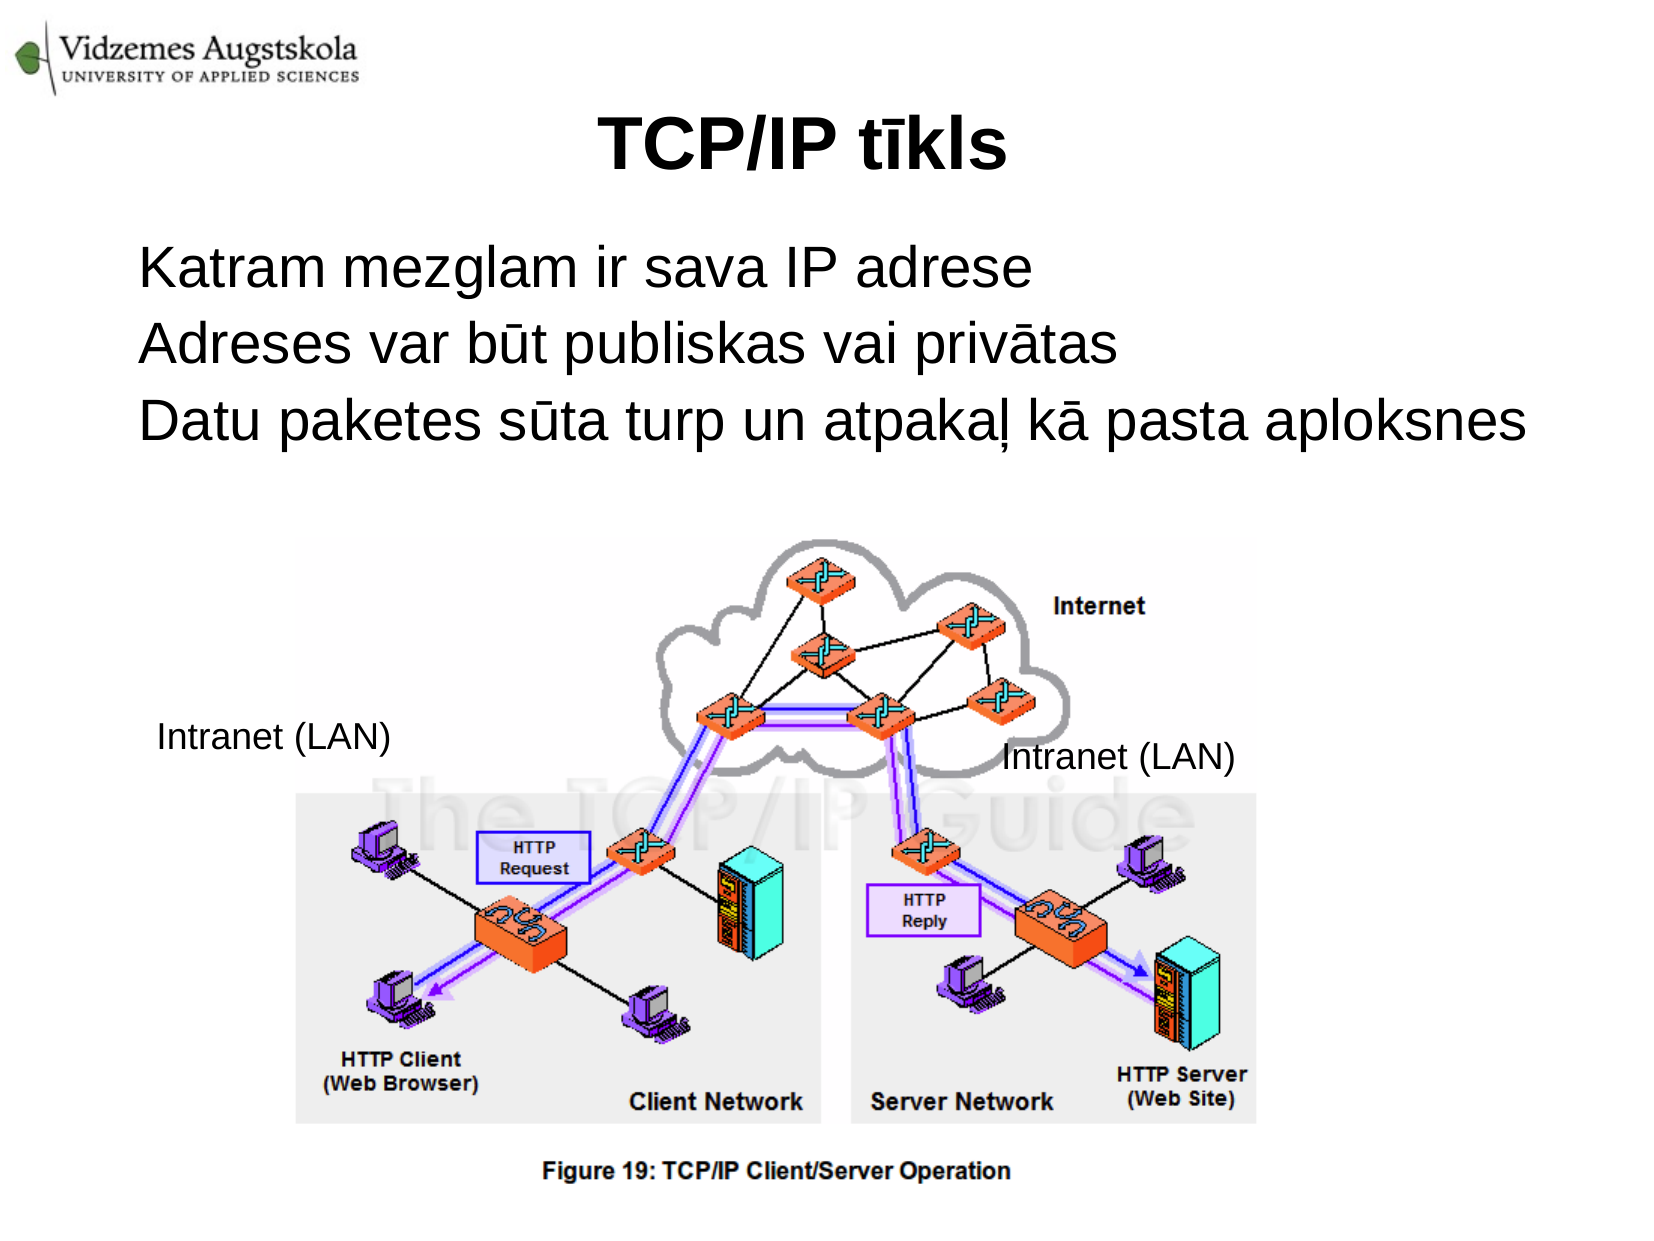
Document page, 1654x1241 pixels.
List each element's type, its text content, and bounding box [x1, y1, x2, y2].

picture [272, 517, 1270, 1193]
list Katram mezglam ir sava IP adrese Adreses var būt publiskas vai privātas Datu paketes sūta turp un atpakaļ kā pasta aploksnes [82, 236, 1569, 1107]
title TCP/IP tīkls [94, 103, 1512, 188]
text_box Intranet (LAN) [141, 708, 407, 766]
picture [5, 2, 368, 113]
text_box Intranet (LAN) [986, 728, 1252, 786]
